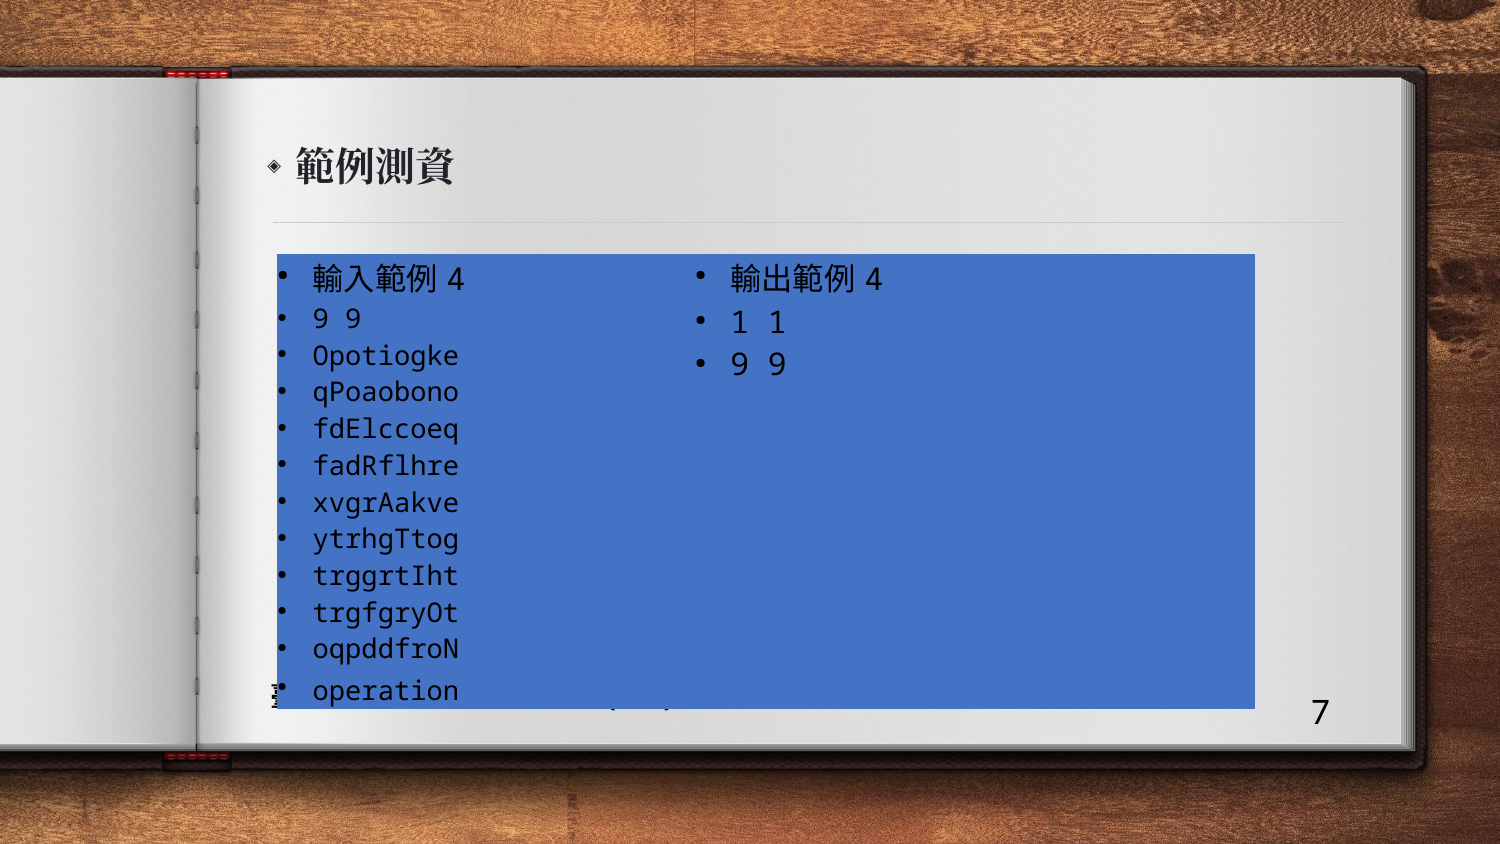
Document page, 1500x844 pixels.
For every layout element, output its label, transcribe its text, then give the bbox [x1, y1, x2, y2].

list 範例測資 [252, 126, 1194, 205]
text_box [1295, 672, 1386, 737]
table_header 輸出範例4 1 1 9 9 [695, 254, 1255, 709]
table_header 輸入範例4 9 9 Opotiogke qPoaobono fdElccoeq fadRflhre xvgrAakve ytrhgTtog trggrtIht trgfgryOt oqpddfroN operation [277, 254, 695, 709]
